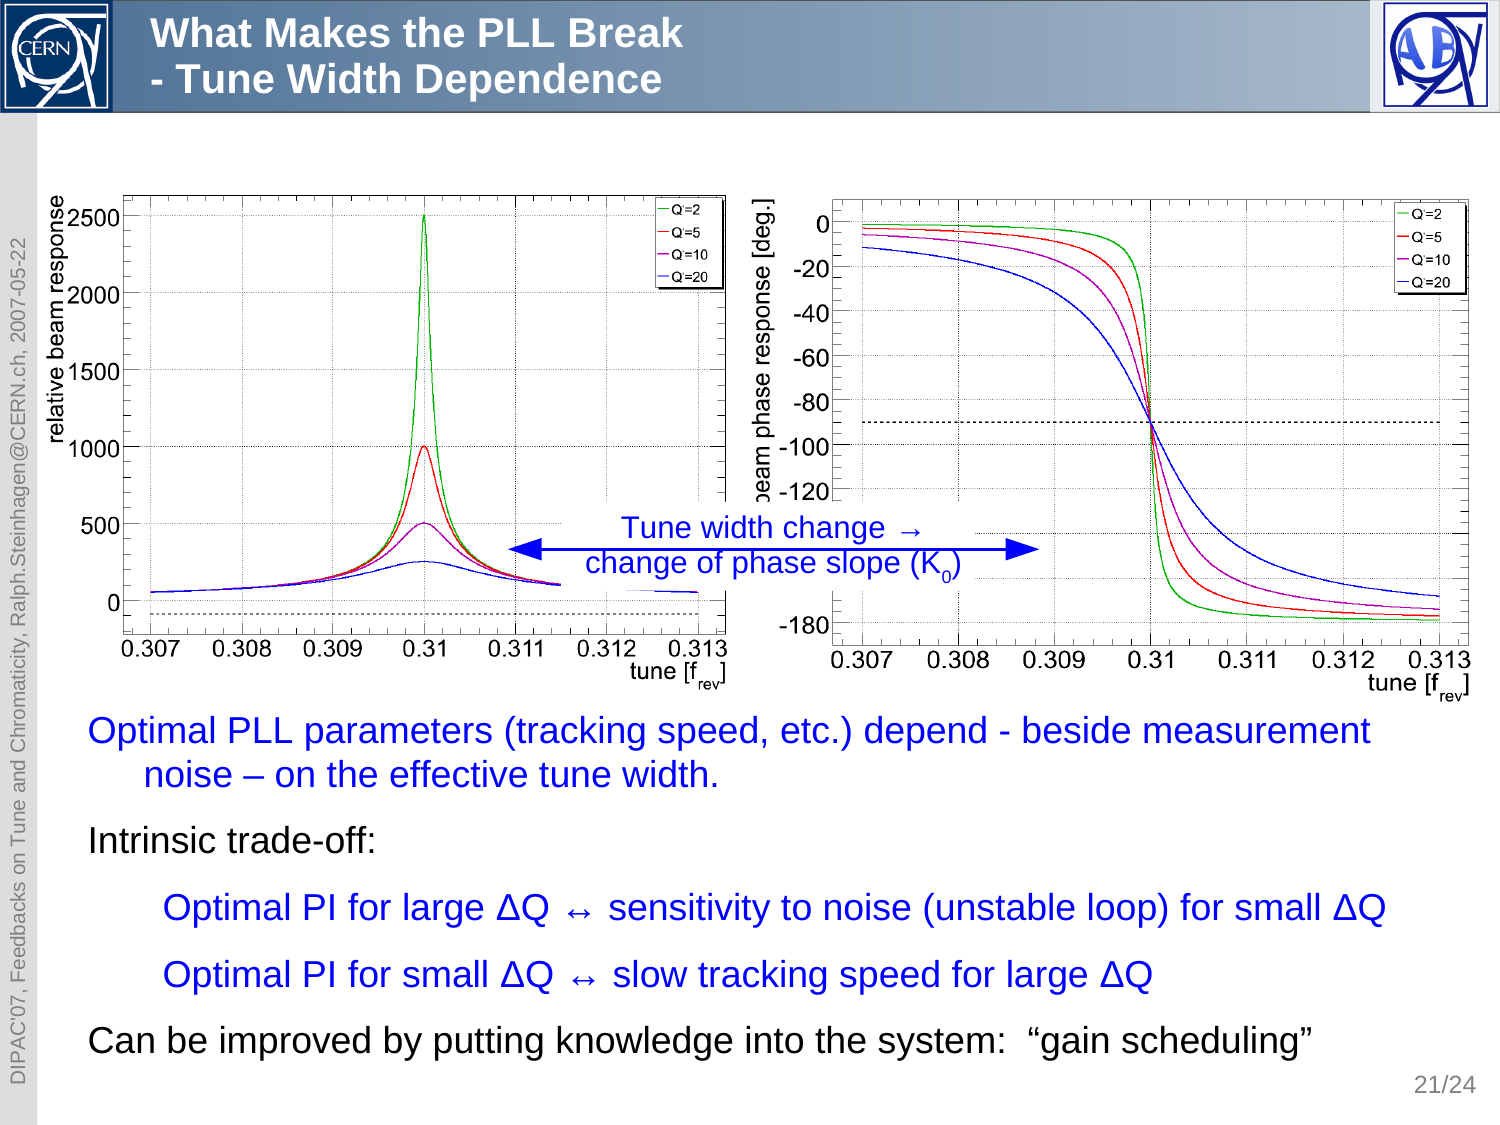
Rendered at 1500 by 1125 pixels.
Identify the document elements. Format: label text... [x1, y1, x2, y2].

picture [39, 185, 739, 695]
list Optimal PLL parameters (tracking speed, etc.) depend - beside measurement noise – on the effective tune width. Intrinsic trade-off: Optimal PI for large ΔQ ↔ sensitivity to noise (unstable loop) for small ΔQ Optimal PI for small ΔQ ↔ slow tracking speed for large ΔQ Can be improved by putting knowledge into the system: “gain scheduling” [87, 708, 1438, 1093]
picture [1382, 1, 1489, 108]
text_box [561, 501, 975, 548]
title What Makes the PLL Break - Tune Width Dependence [150, 0, 1201, 113]
picture [0, 0, 113, 113]
text_box [925, 551, 936, 562]
picture [744, 189, 1483, 707]
text_box [561, 551, 975, 591]
